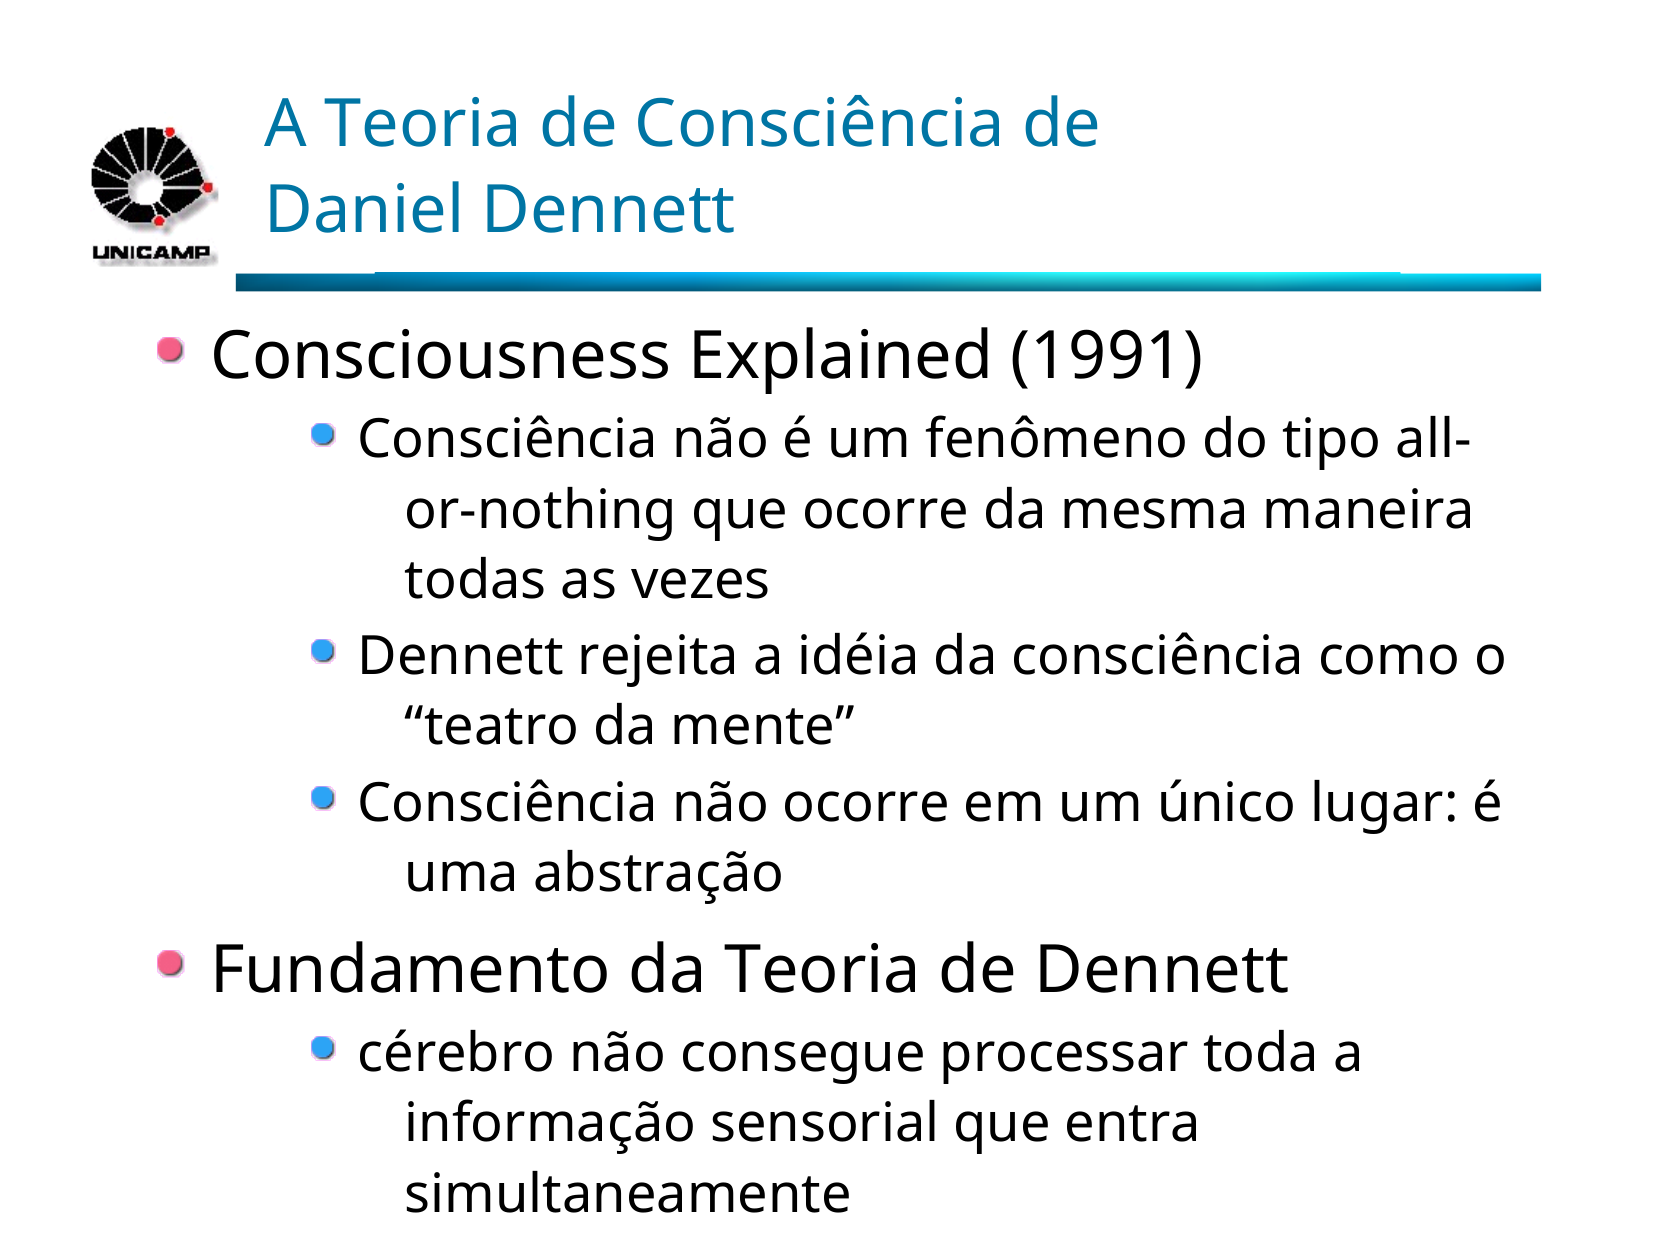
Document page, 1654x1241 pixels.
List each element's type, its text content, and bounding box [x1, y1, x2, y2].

title A Teoria de Consciência de Daniel Dennett [264, 42, 1534, 250]
list Consciousness Explained (1991) Consciência não é um fenômeno do tipo all-or-nothing que ocorre da mesma maneira todas as vezes Dennett rejeita a idéia da consciência como o “teatro da mente” Consciência não ocorre em um único lugar: é uma abstração Fundamento da Teoria de Dennett cérebro não consegue processar toda a informação sensorial que entra simultaneamente assim, a experiência consciente de estarmos “on-line” é somente uma ilusão [121, 309, 1534, 1199]
picture [125, 272, 1654, 295]
